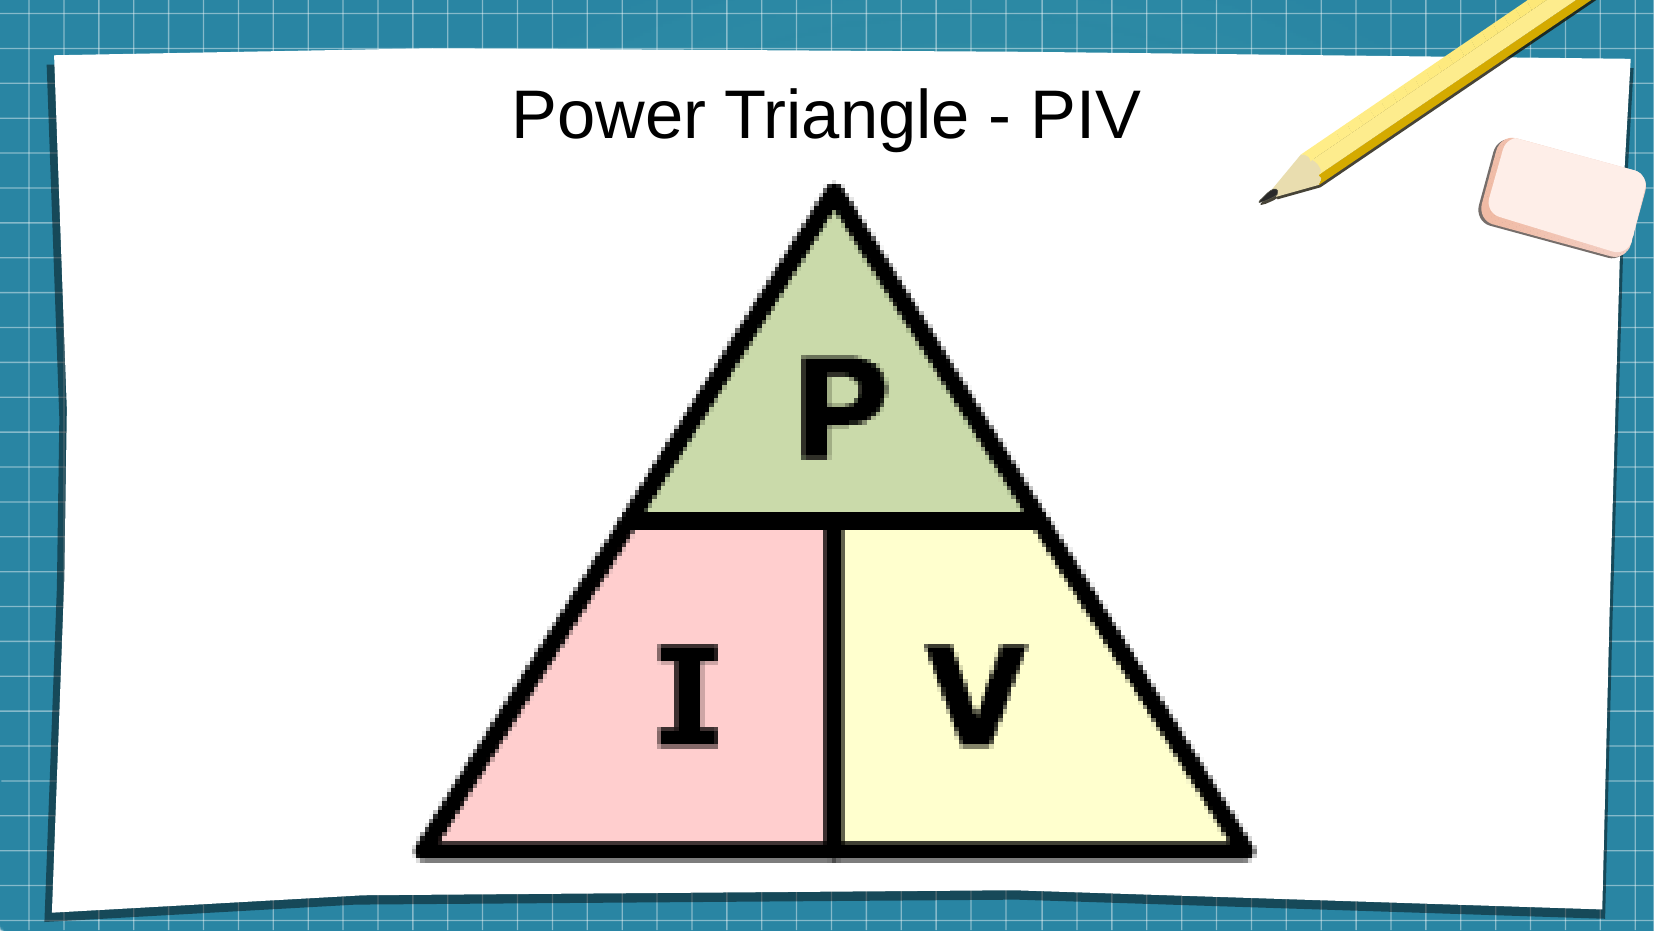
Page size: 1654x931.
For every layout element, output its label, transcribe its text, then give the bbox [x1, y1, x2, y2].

picture [412, 180, 1257, 863]
title Power Triangle - PIV [82, 37, 1571, 193]
